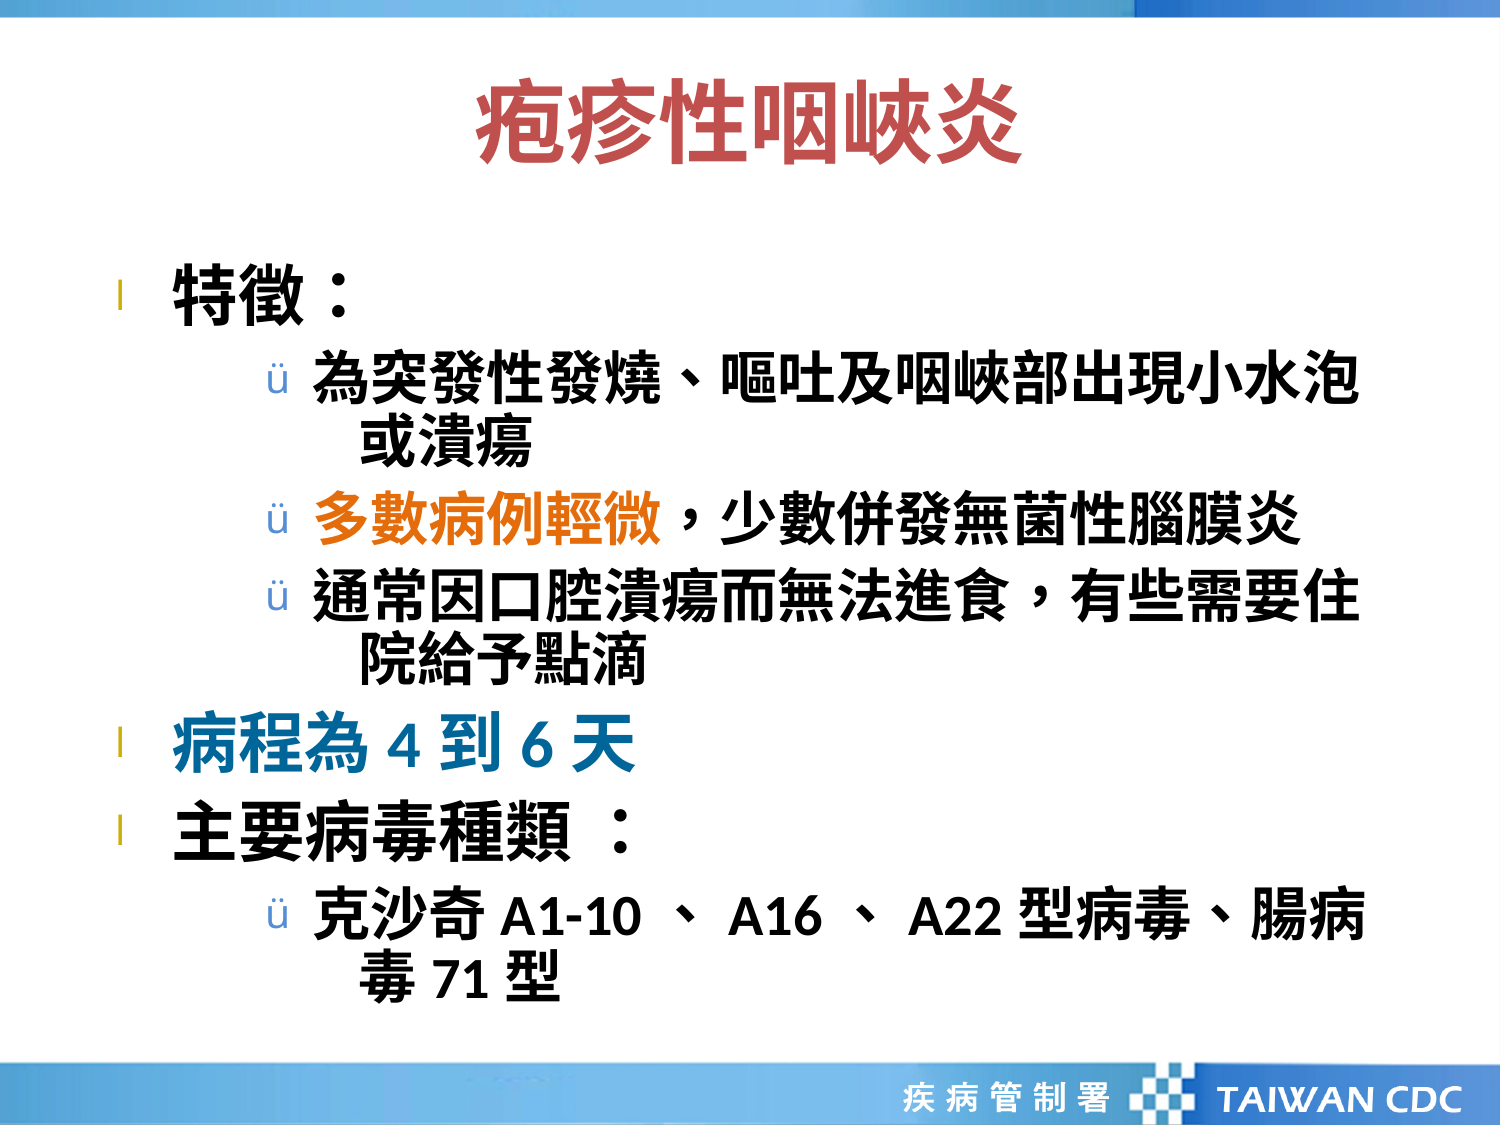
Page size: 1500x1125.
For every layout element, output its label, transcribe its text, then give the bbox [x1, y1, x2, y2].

list 特徵： 為突發性發燒、嘔吐及咽峽部出現小水泡或潰瘍 多數病例輕微，少數併發無菌性腦膜炎 通常因口腔潰瘍而無法進食，有些需要住院給予點滴 病程為4到6天 主要病毒種類 ： 克沙奇A1-10、A16、A22型病毒、腸病毒71型 [100, 255, 1388, 1088]
title 疱疹性咽峽炎 [75, 25, 1426, 214]
